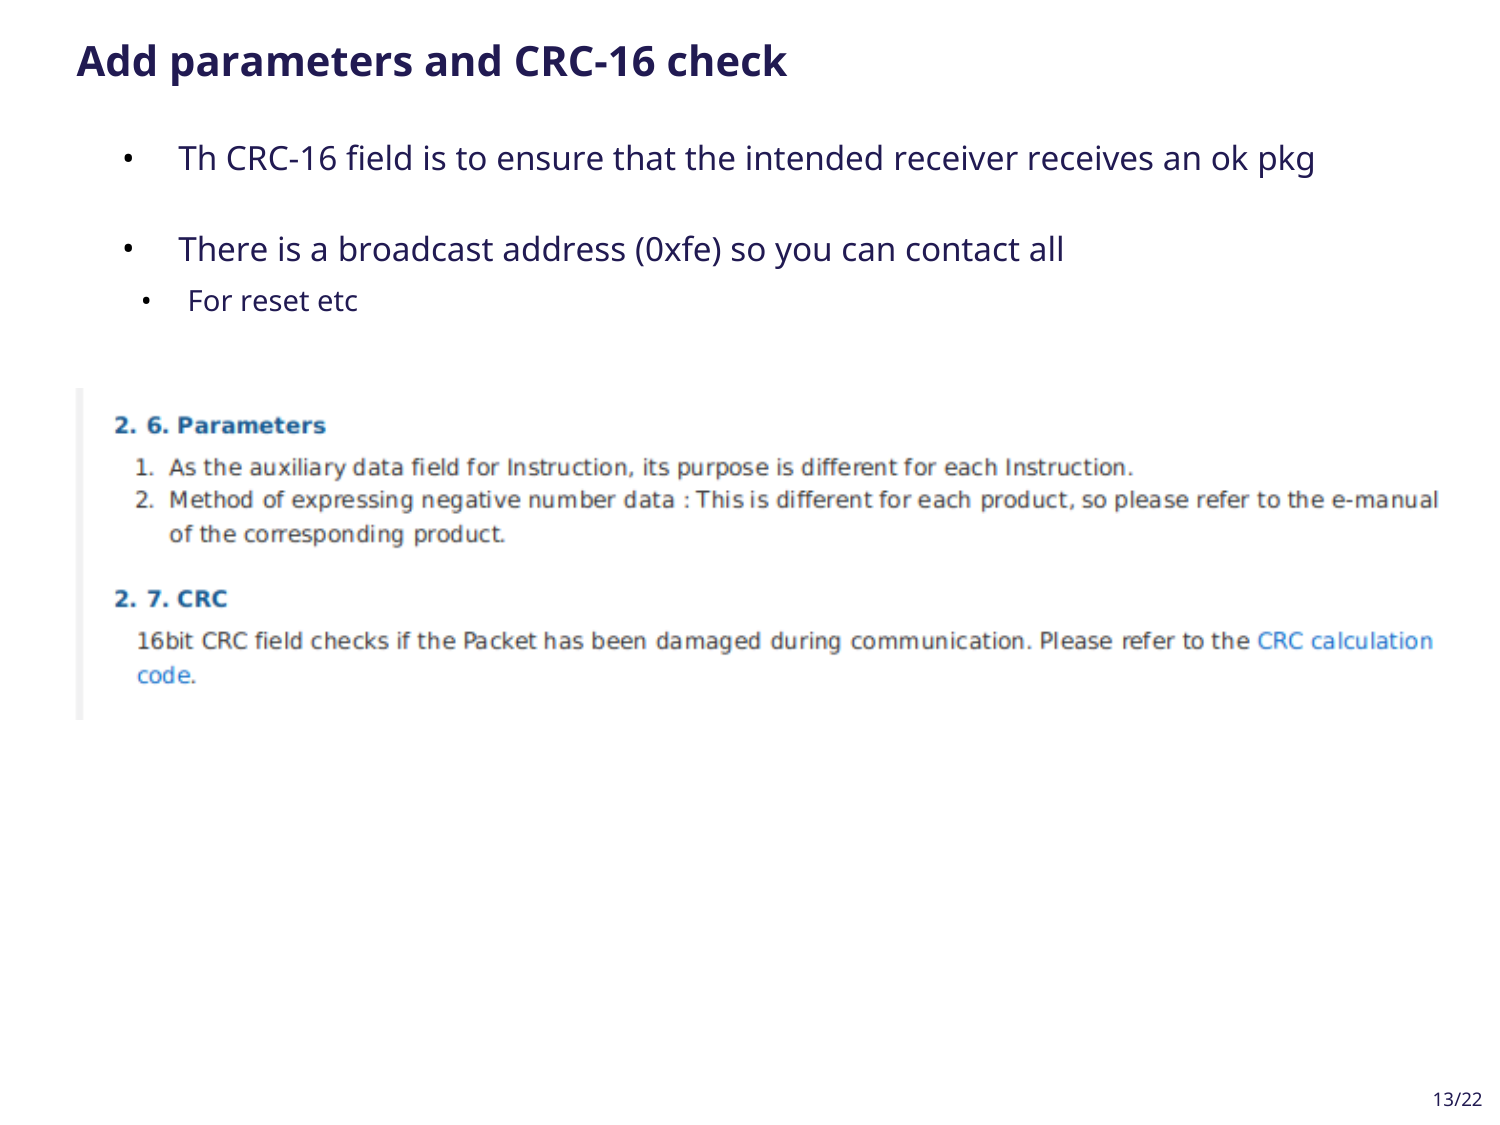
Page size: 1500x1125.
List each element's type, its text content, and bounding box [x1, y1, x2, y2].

title Add parameters and CRC-16 check [61, 28, 1441, 92]
picture [55, 388, 1456, 721]
list Th CRC-16 field is to ensure that the intended receiver receives an ok pkg There is a broadcast address (0xfe) so you can contact all For reset etc [60, 135, 1482, 1081]
